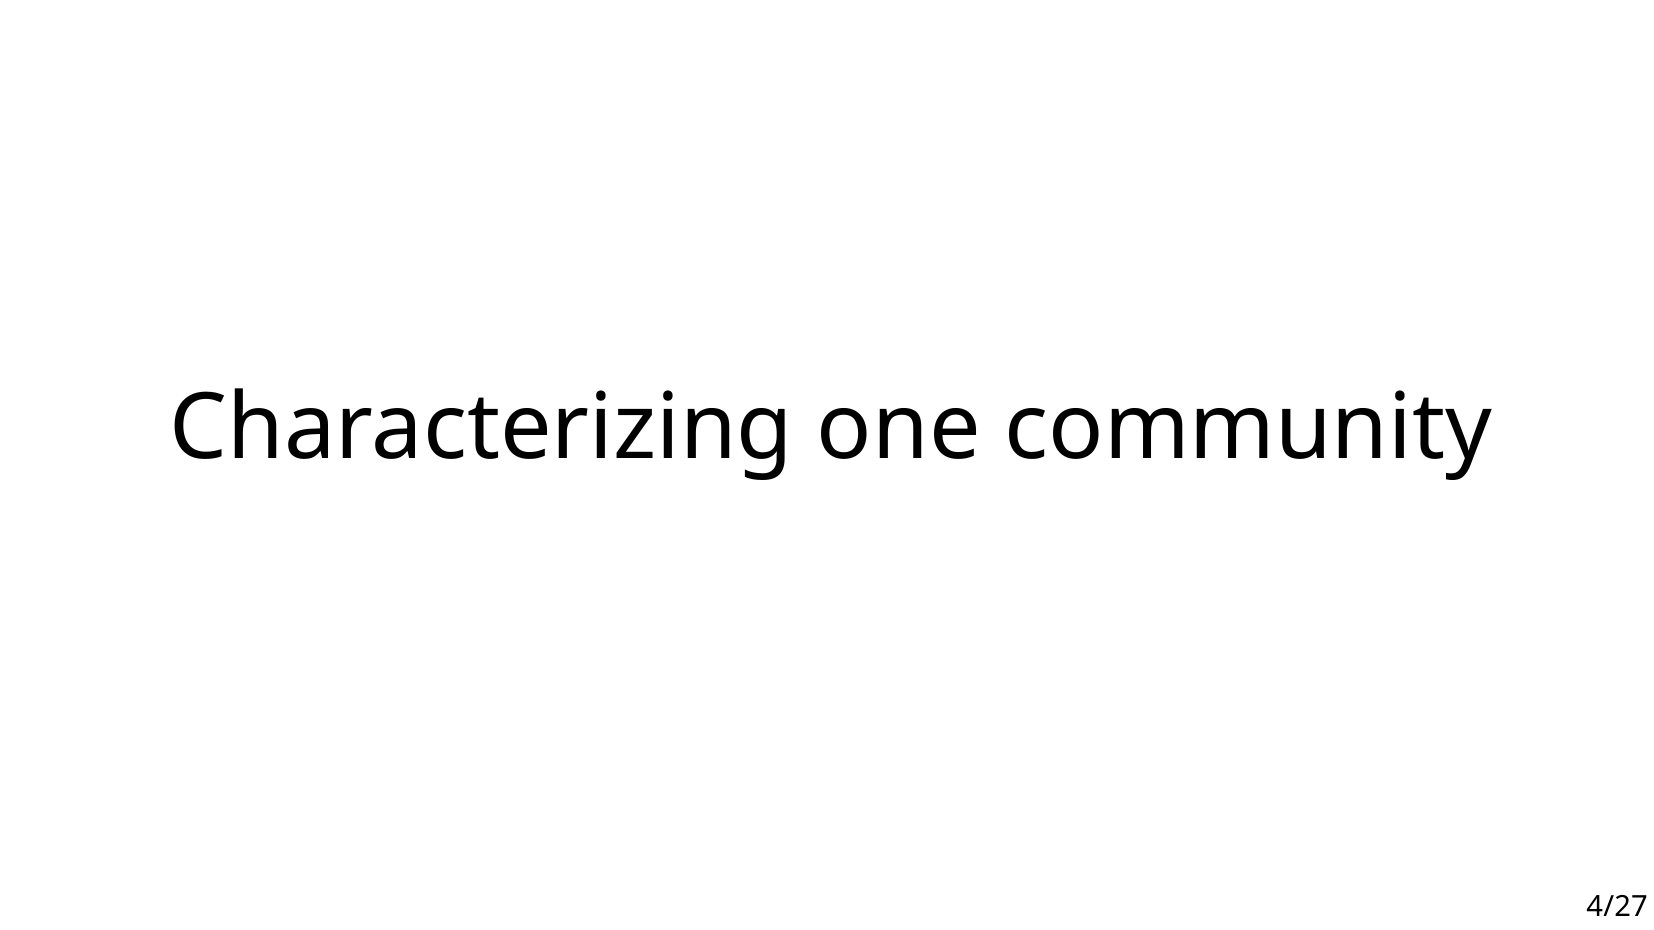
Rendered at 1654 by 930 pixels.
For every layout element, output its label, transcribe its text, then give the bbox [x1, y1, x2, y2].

title Characterizing one community [87, 344, 1576, 501]
